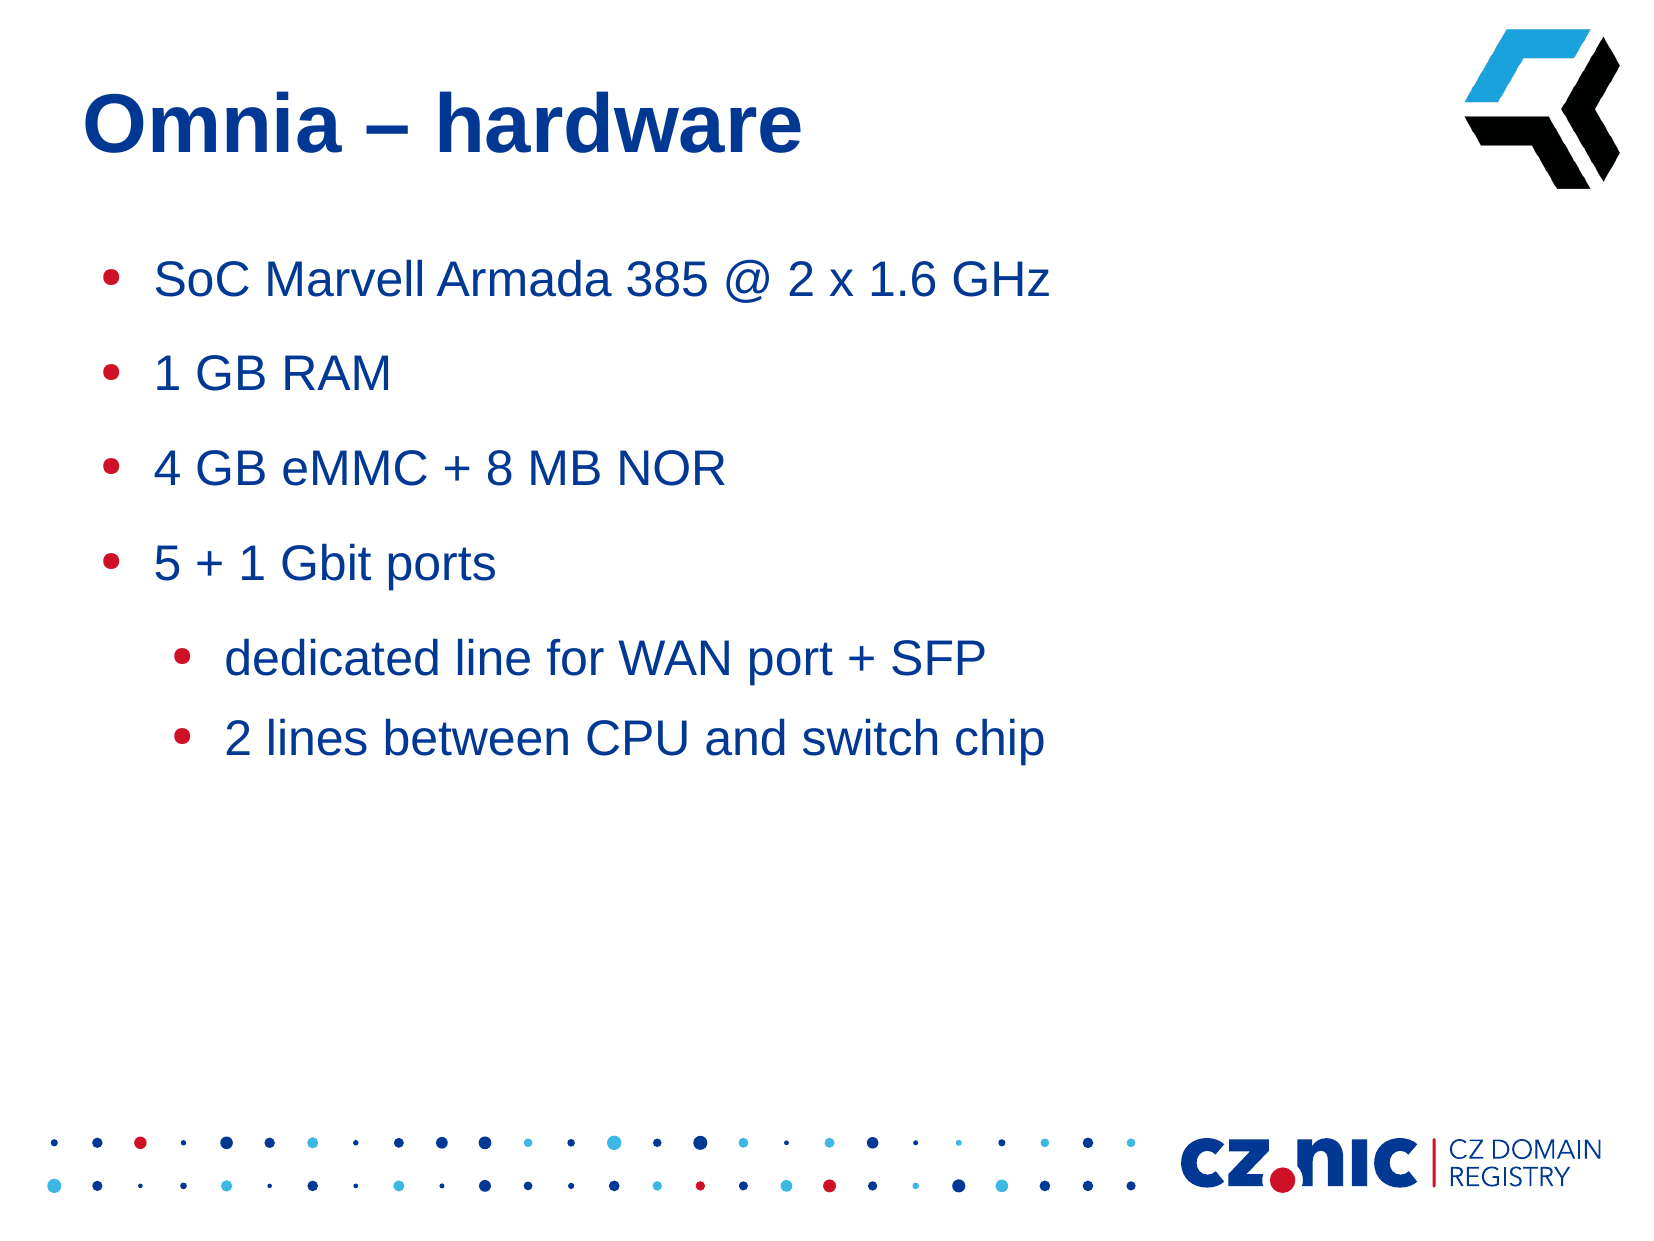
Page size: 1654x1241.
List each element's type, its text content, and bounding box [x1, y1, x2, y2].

picture [1464, 29, 1620, 190]
title Omnia – hardware [82, 70, 1464, 178]
list SoC Marvell Armada 385 @ 2 x 1.6 GHz 1 GB RAM 4 GB eMMC + 8 MB NOR 5 + 1 Gbit ports dedicated line for WAN port + SFP 2 lines between CPU and switch chip [82, 250, 1571, 1087]
